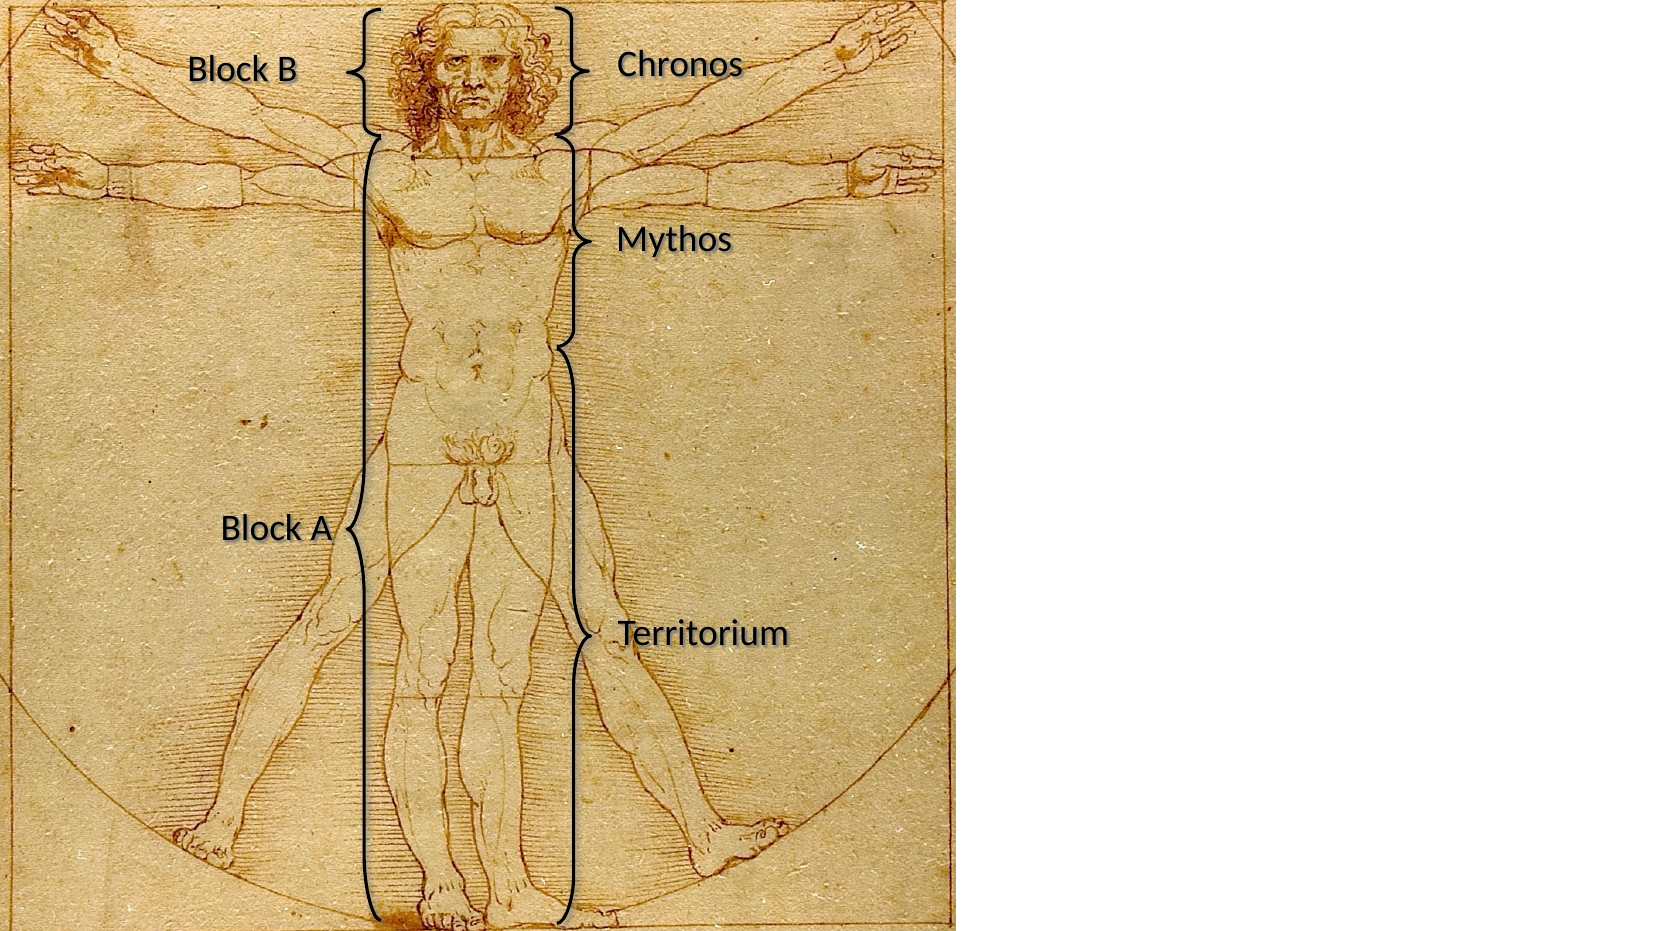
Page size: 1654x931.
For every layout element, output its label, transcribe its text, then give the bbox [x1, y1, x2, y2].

text_box Block B [172, 46, 313, 99]
text_box Chronos [602, 40, 759, 94]
text_box Block A [205, 504, 348, 557]
picture [0, 0, 956, 931]
text_box Mythos [601, 215, 748, 269]
text_box Territorium [602, 609, 805, 663]
